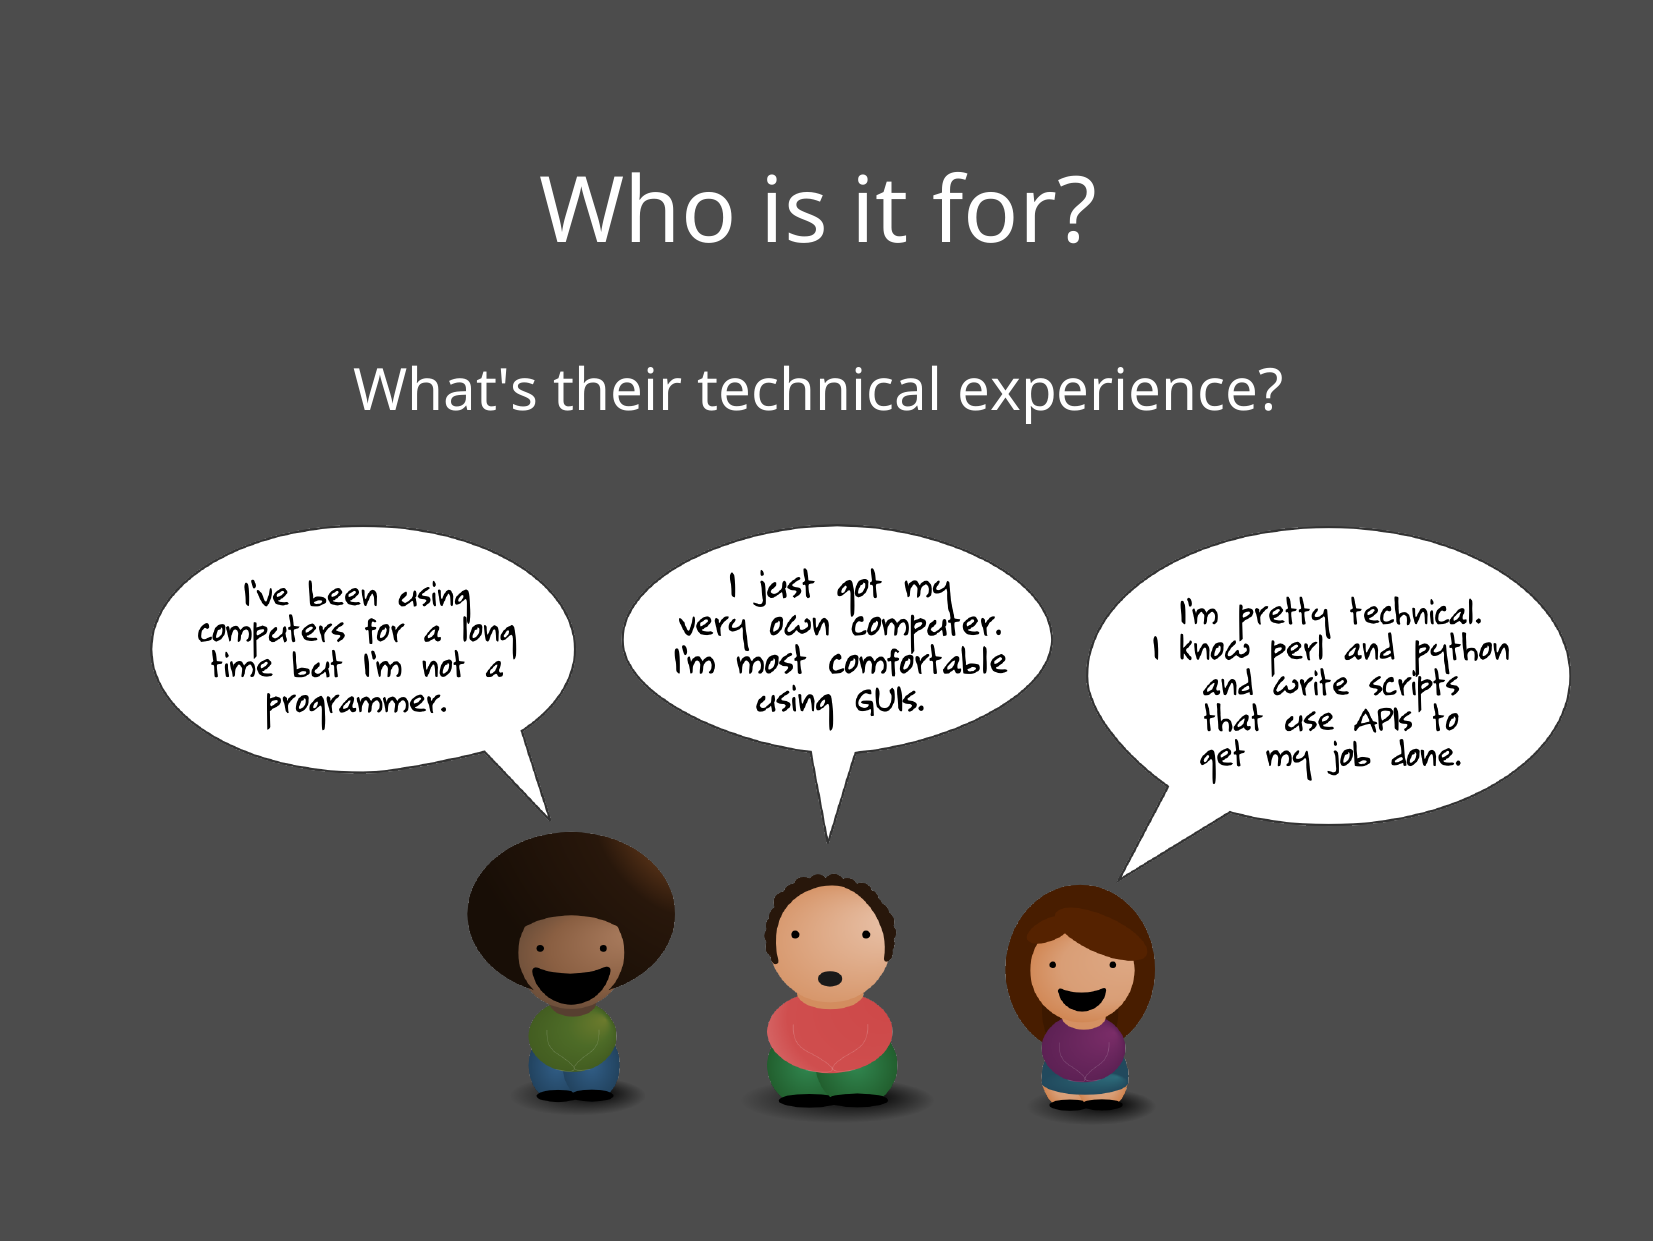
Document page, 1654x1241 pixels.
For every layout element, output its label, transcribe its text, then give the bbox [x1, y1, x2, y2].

title Who is it for? [75, 112, 1562, 289]
title What's their technical experience? [75, 289, 1562, 498]
picture [150, 524, 1571, 1126]
